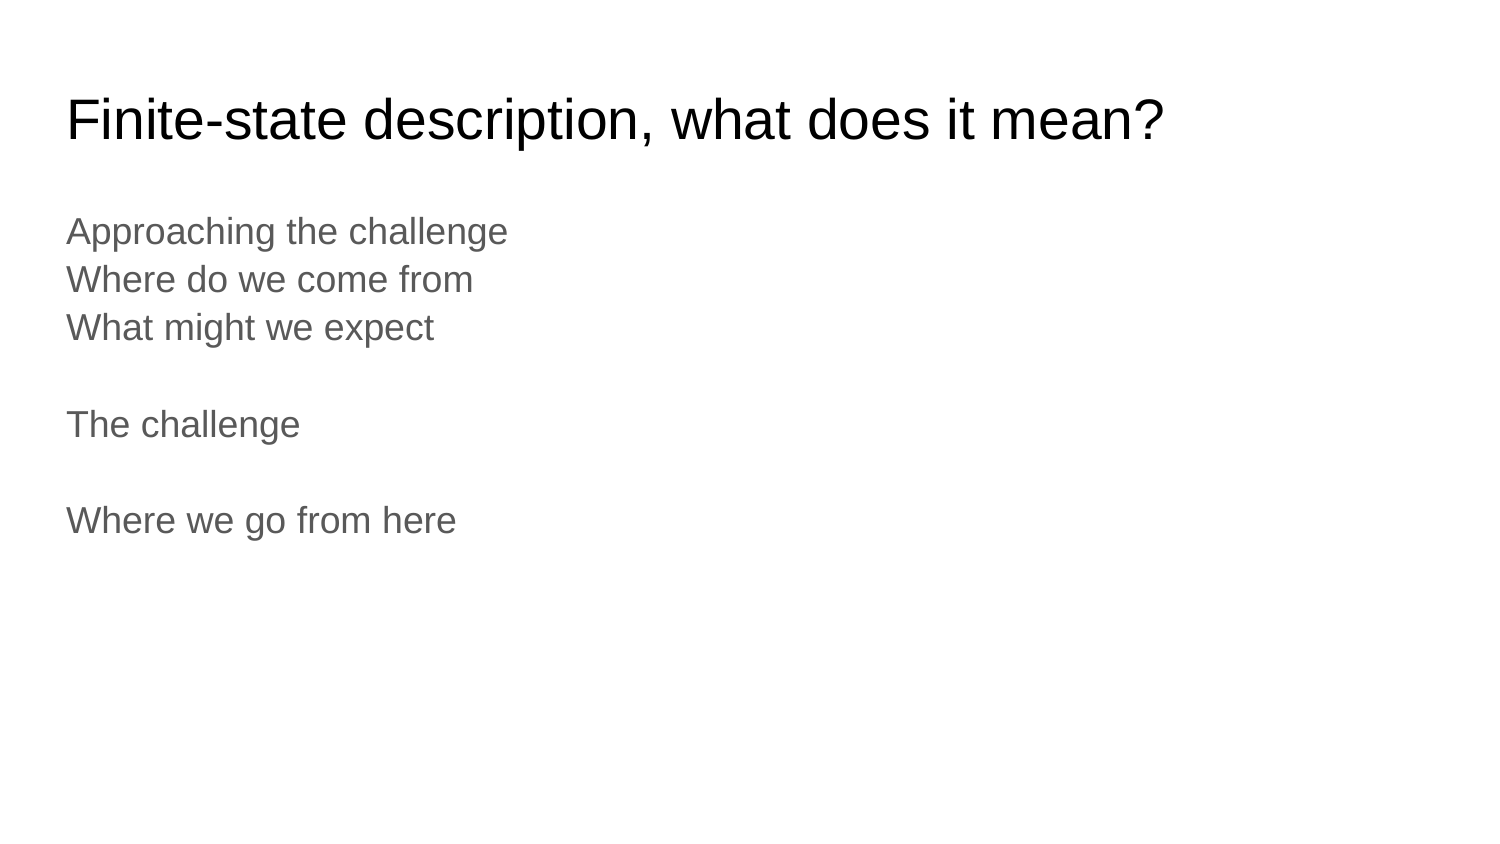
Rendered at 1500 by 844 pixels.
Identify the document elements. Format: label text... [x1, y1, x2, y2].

list Approaching the challenge Where do we come from What might we expect The challenge Where we go from here [51, 189, 1449, 750]
title Finite-state description, what does it mean? [51, 72, 1449, 167]
